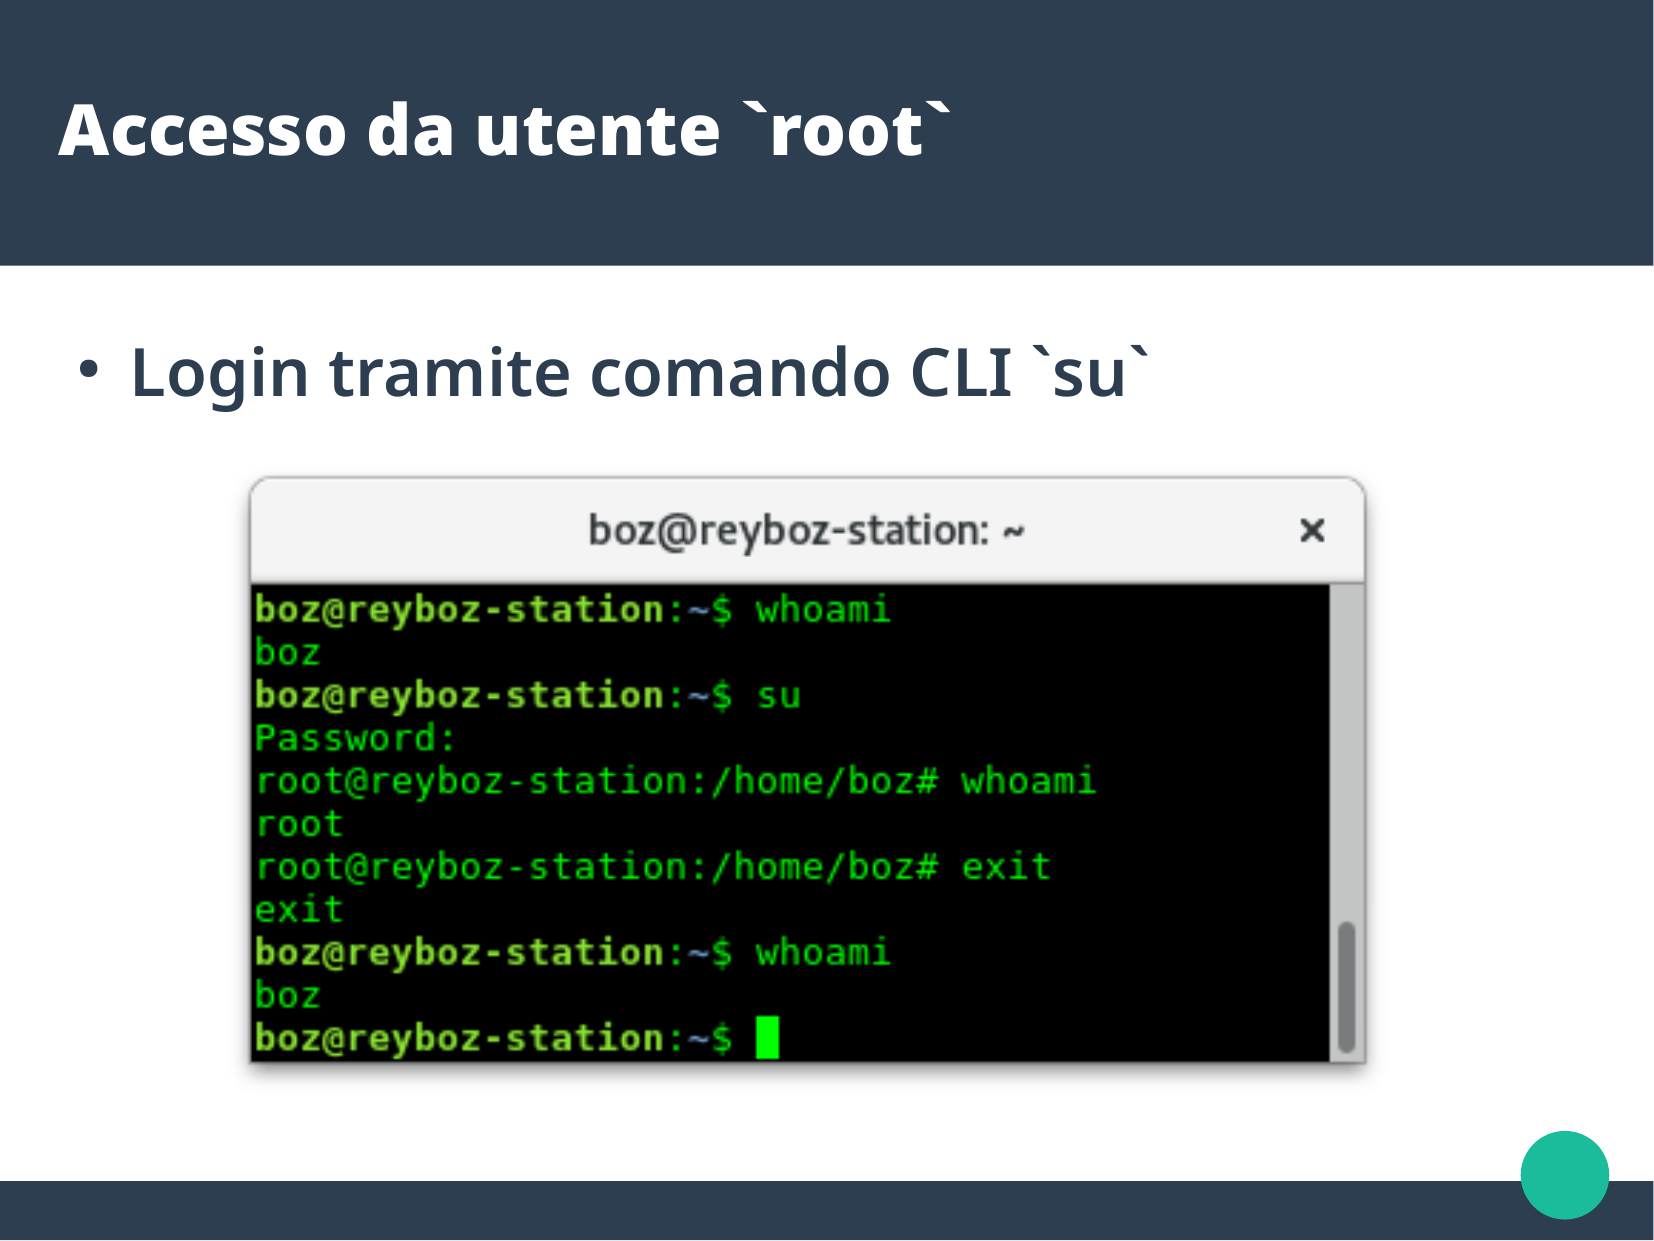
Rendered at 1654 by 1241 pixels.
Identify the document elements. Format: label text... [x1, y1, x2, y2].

list Login tramite comando CLI `su` [59, 324, 1595, 1152]
title Accesso da utente `root` [59, 49, 1595, 207]
picture [195, 434, 1439, 1097]
